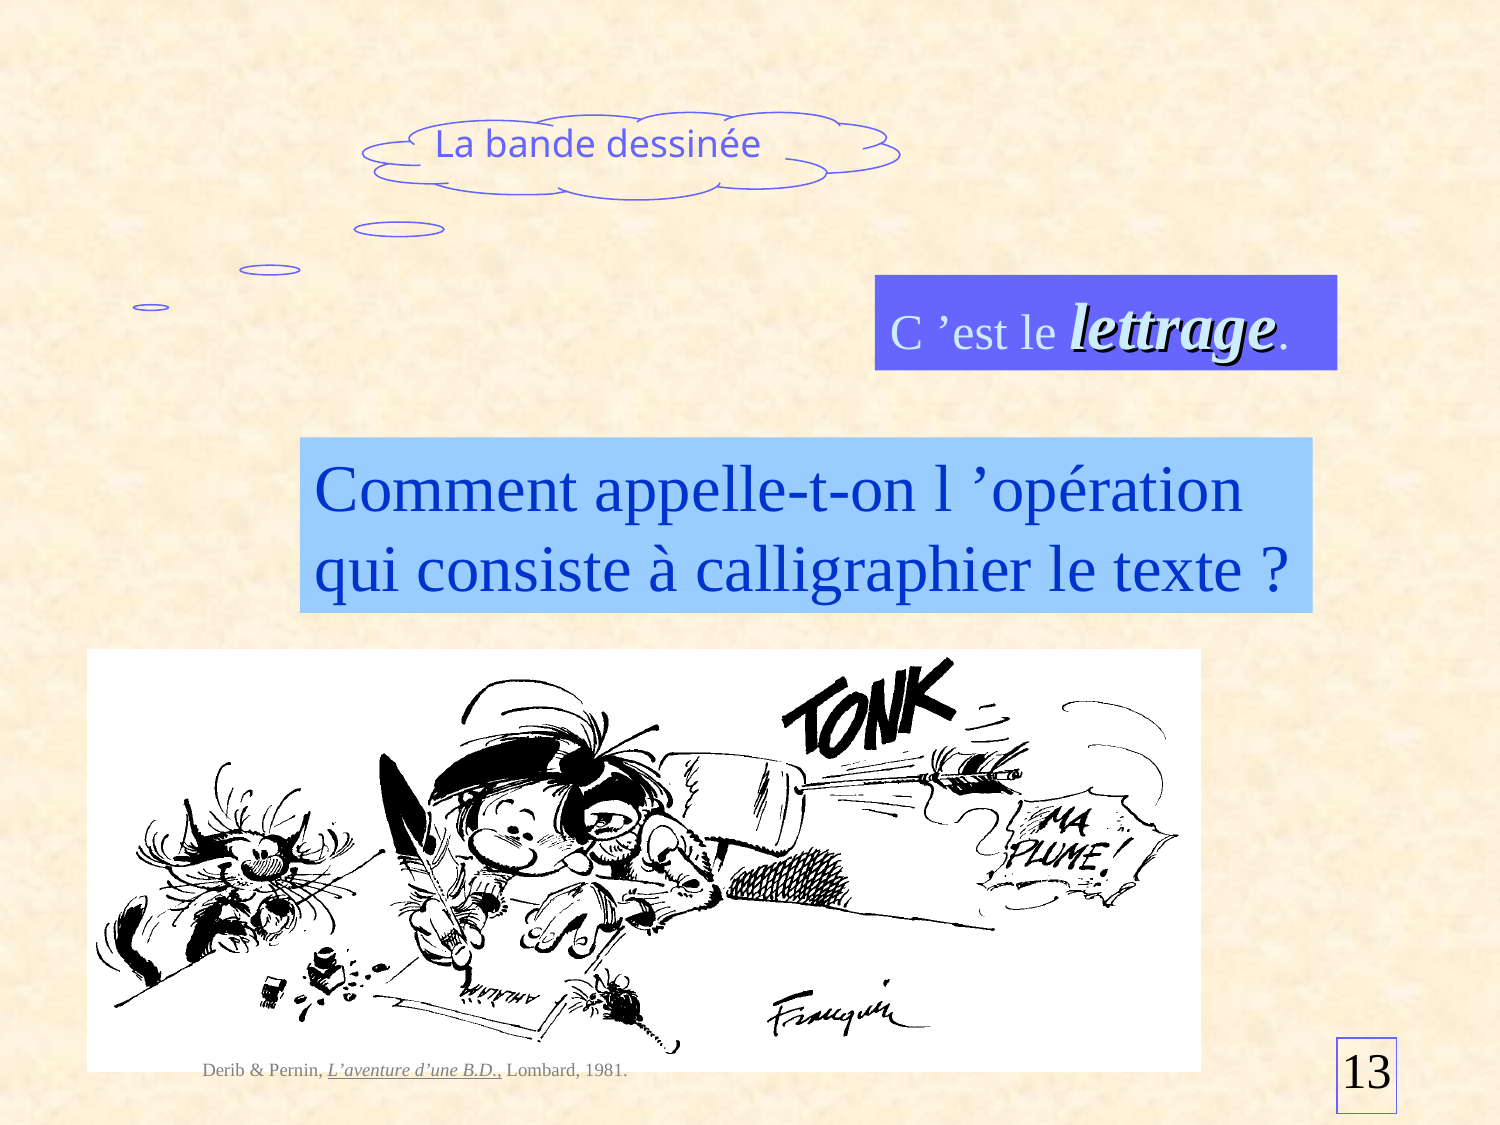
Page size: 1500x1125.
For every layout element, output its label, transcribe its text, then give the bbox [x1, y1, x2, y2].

text_box Comment appelle-t-on l ’opération qui consiste à calligraphier le texte ? [299, 437, 1313, 613]
text_box Derib & Pernin, L’aventure d’une B.D., Lombard, 1981. [187, 1050, 751, 1088]
picture [0, 0, 1500, 1125]
text_box C ’est le lettrage. [874, 274, 1338, 371]
